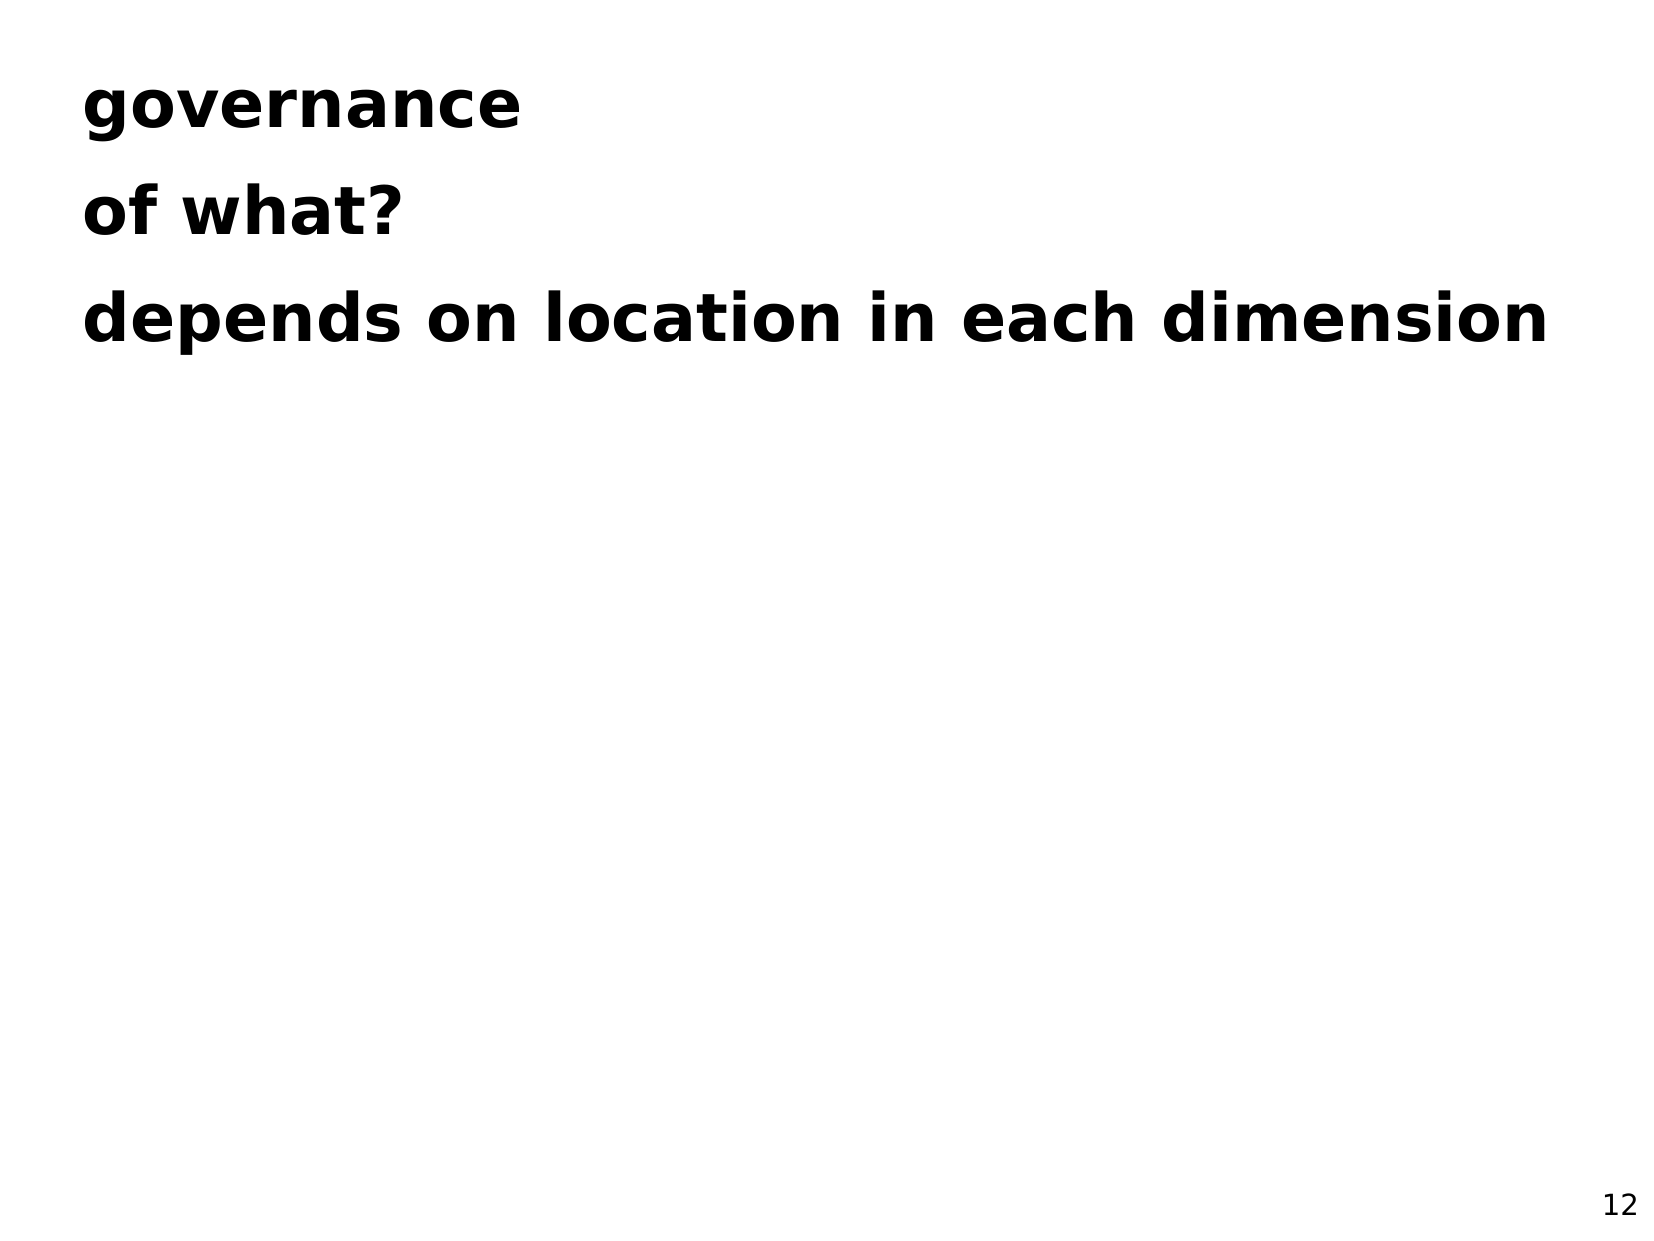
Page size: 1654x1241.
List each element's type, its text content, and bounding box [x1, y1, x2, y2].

list governance of what? depends on location in each dimension [82, 65, 1571, 1062]
